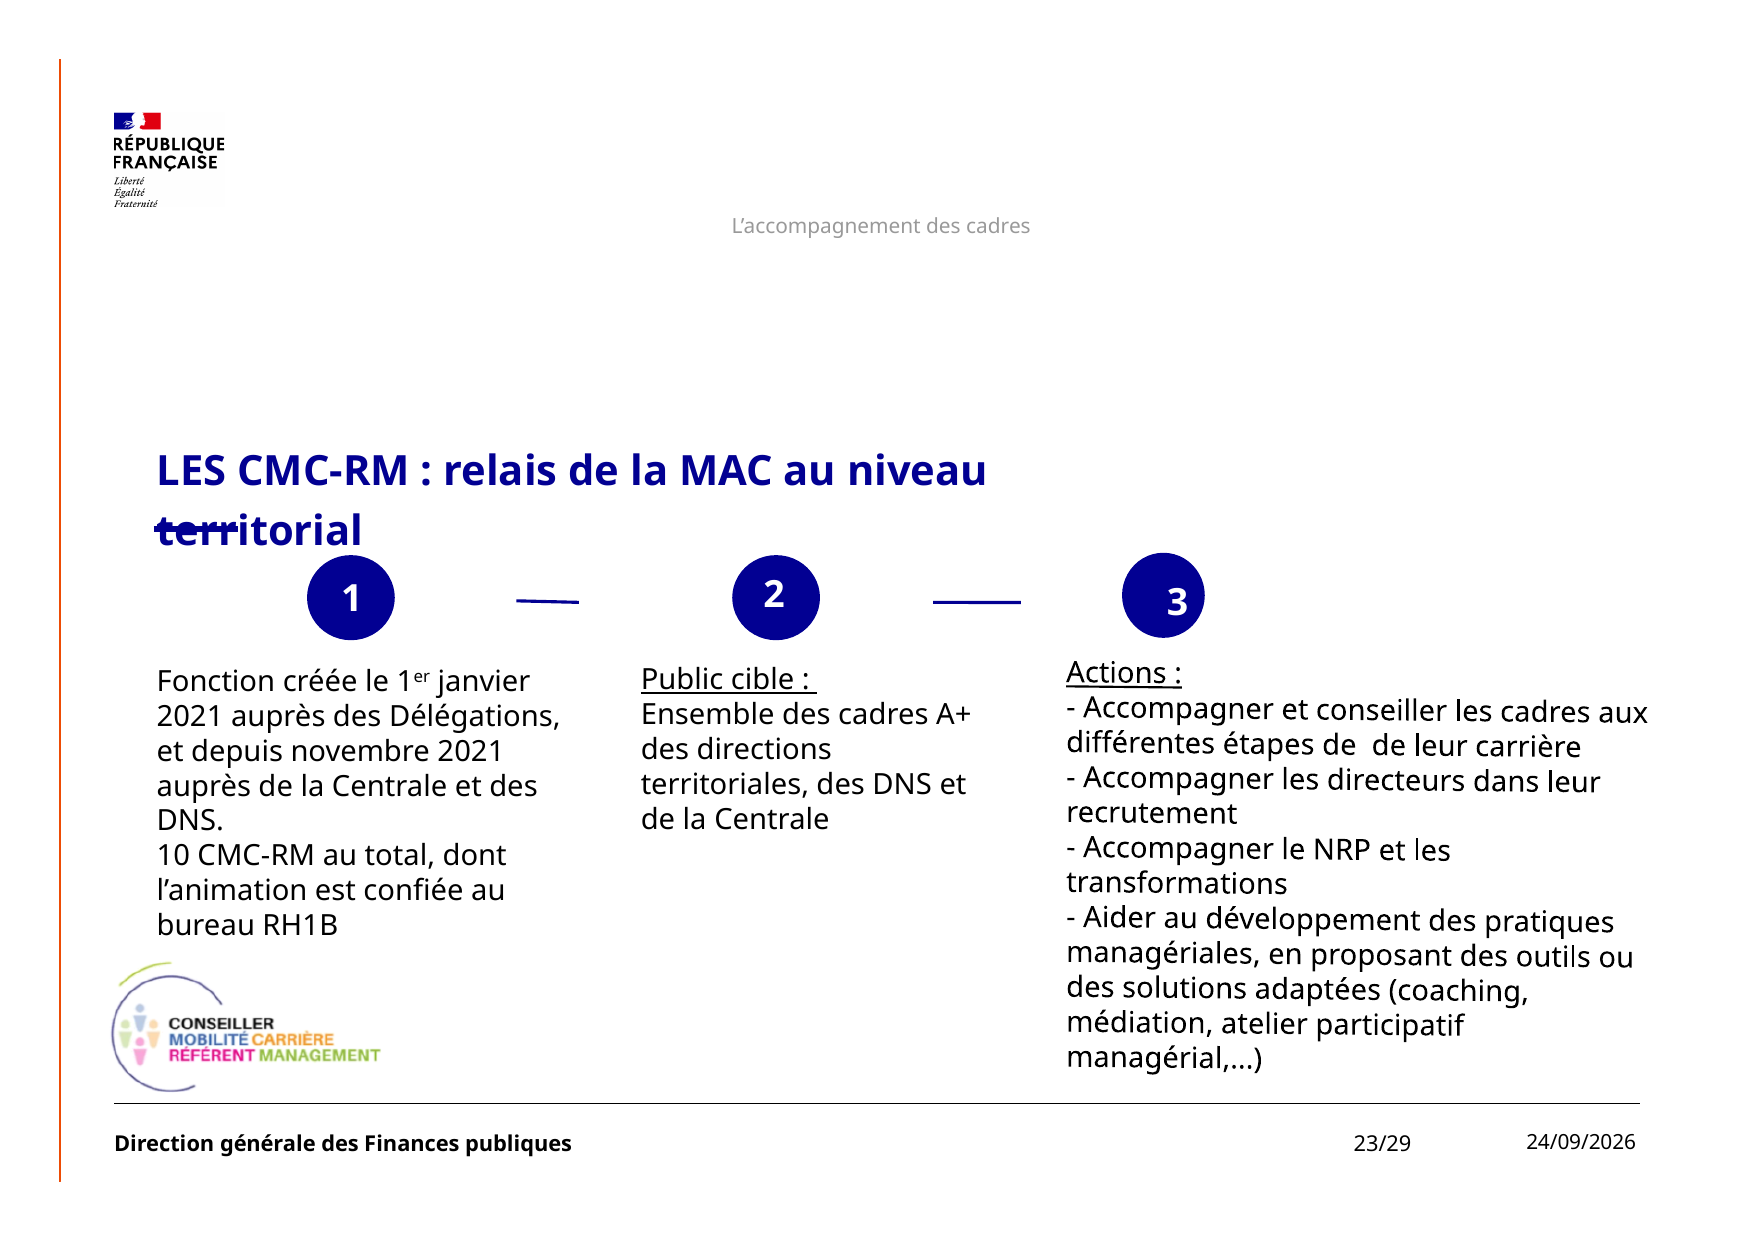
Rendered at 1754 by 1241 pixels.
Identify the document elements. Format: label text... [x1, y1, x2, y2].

text_box Public cible : Ensemble des cadres A+ des directions territoriales, des DNS et de la Centrale [625, 645, 1016, 851]
text_box [732, 565, 804, 641]
text_box 2 [748, 555, 811, 631]
text_box Fonction créée le 1er janvier 2021 auprès des Délégations, et depuis novembre 2021 auprès de la Centrale et des DNS. 10 CMC-RM au total, dont l’animation est confiée au bureau RH1B [141, 646, 598, 957]
text_box LES CMC-RM : relais de la MAC au niveau territorial [141, 418, 1216, 569]
text_box [307, 562, 326, 633]
text_box [332, 555, 370, 559]
text_box [330, 635, 372, 641]
text_box L’accompagnement des cadres [690, 192, 1078, 253]
text_box [1122, 552, 1205, 638]
text_box 1 [326, 559, 402, 635]
text_box [1168, 592, 1180, 611]
text_box Actions : - Accompagner et conseiller les cadres aux différentes étapes de de leur carrière - Accompagner les directeurs dans leur recrutement - Accompagner le NRP et les transformations - Aider au développement des pratiques managériales, en proposant des outils ou des solutions adaptées (coaching, médiation, atelier participatif managérial,...) [1051, 637, 1678, 1094]
picture [103, 945, 401, 1102]
picture [114, 112, 225, 207]
text_box [811, 571, 820, 624]
